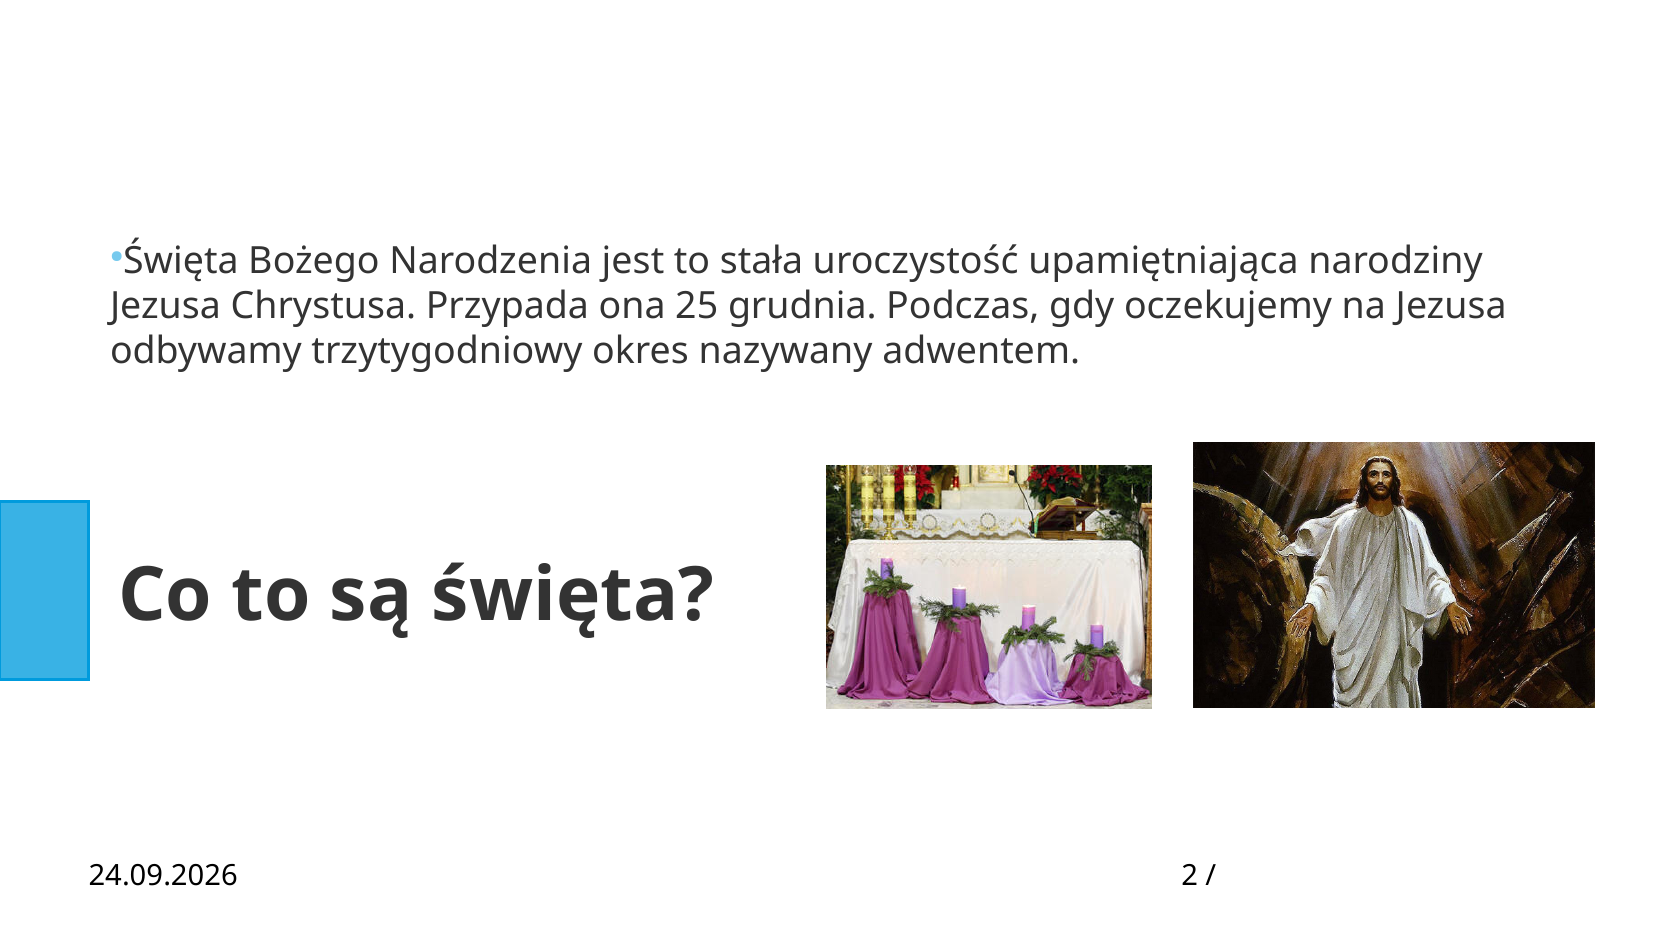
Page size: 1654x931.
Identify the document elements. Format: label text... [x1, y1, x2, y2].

text_box / [1181, 856, 1565, 922]
picture [1193, 442, 1595, 708]
text_box [88, 856, 473, 922]
list Święta Bożego Narodzenia jest to stała uroczystość upamiętniająca narodziny Jezusa Chrystusa. Przypada ona 25 grudnia. Podczas, gdy oczekujemy na Jezusa odbywamy trzytygodniowy okres nazywany adwentem. [109, 235, 1565, 709]
picture [826, 465, 1152, 709]
